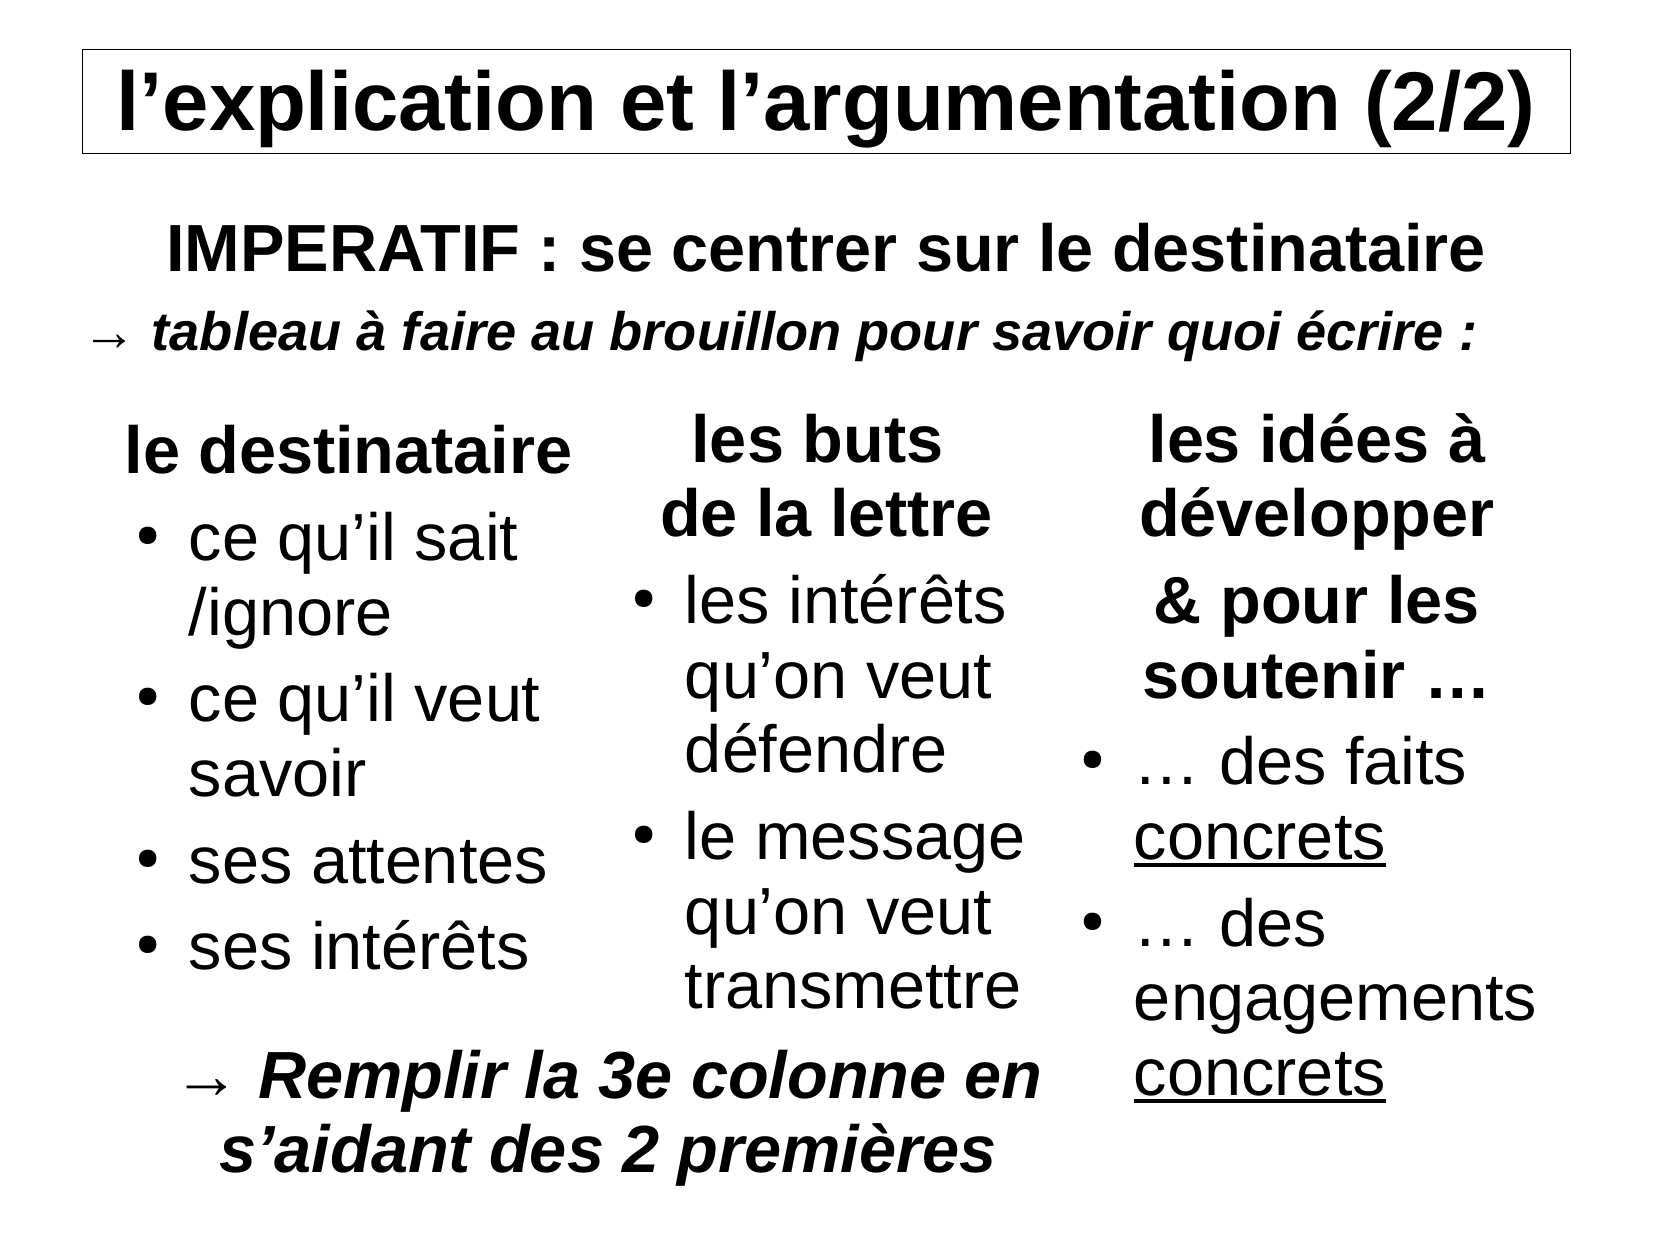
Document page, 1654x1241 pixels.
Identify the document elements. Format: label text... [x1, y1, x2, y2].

list IMPERATIF : se centrer sur le destinataire → tableau à faire au brouillon pour savoir quoi écrire : [82, 211, 1571, 378]
title l’explication et l’argumentation (2/2) [82, 49, 1571, 154]
list le destinataire ce qu’il sait /ignore ce qu’il veut savoir ses attentes ses intérêts [118, 413, 579, 985]
list → Remplir la 3e colonne en s’aidant des 2 premières [118, 1037, 1099, 1188]
list les buts de la lettre les intérêts qu’on veut défendre le message qu’on veut transmettre [614, 401, 1040, 1024]
list les idées à développer & pour les soutenir … … des faits concrets … des engagements concrets [1062, 401, 1571, 1134]
